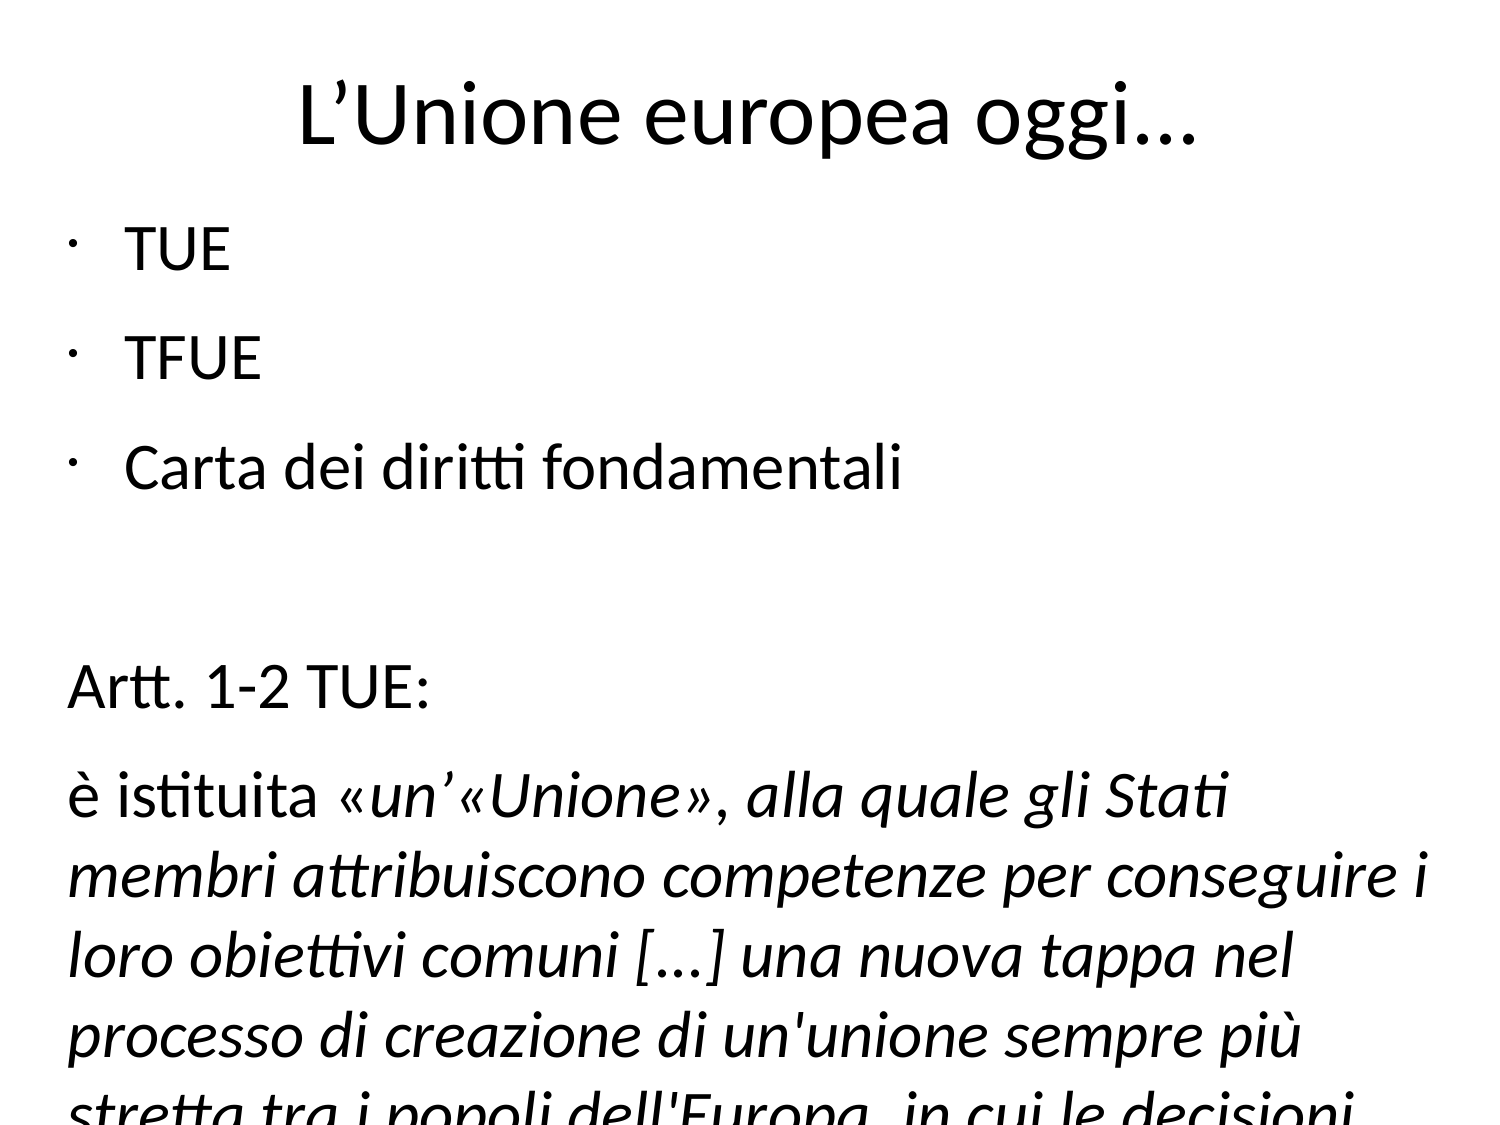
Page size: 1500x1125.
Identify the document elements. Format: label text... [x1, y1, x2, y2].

list TUE TFUE Carta dei diritti fondamentali Artt. 1-2 TUE: è istituita «un’«Unione», alla quale gli Stati membri attribuiscono competenze per conseguire i loro obiettivi comuni [...] una nuova tappa nel processo di creazione di un'unione sempre più stretta tra i popoli dell'Europa, in cui le decisioni siano prese nel modo più trasparente possibile e il più vicino possibile ai cittadini». «L'Unione si fonda sui valori del rispetto della dignità umana, della libertà, della democrazia, dell'uguaglianza, dello Stato di diritto e del rispetto dei diritti umani, compresi i diritti delle persone appartenenti a minoranze». [53, 196, 1459, 1083]
title L’Unione europea oggi... [75, 45, 1425, 173]
